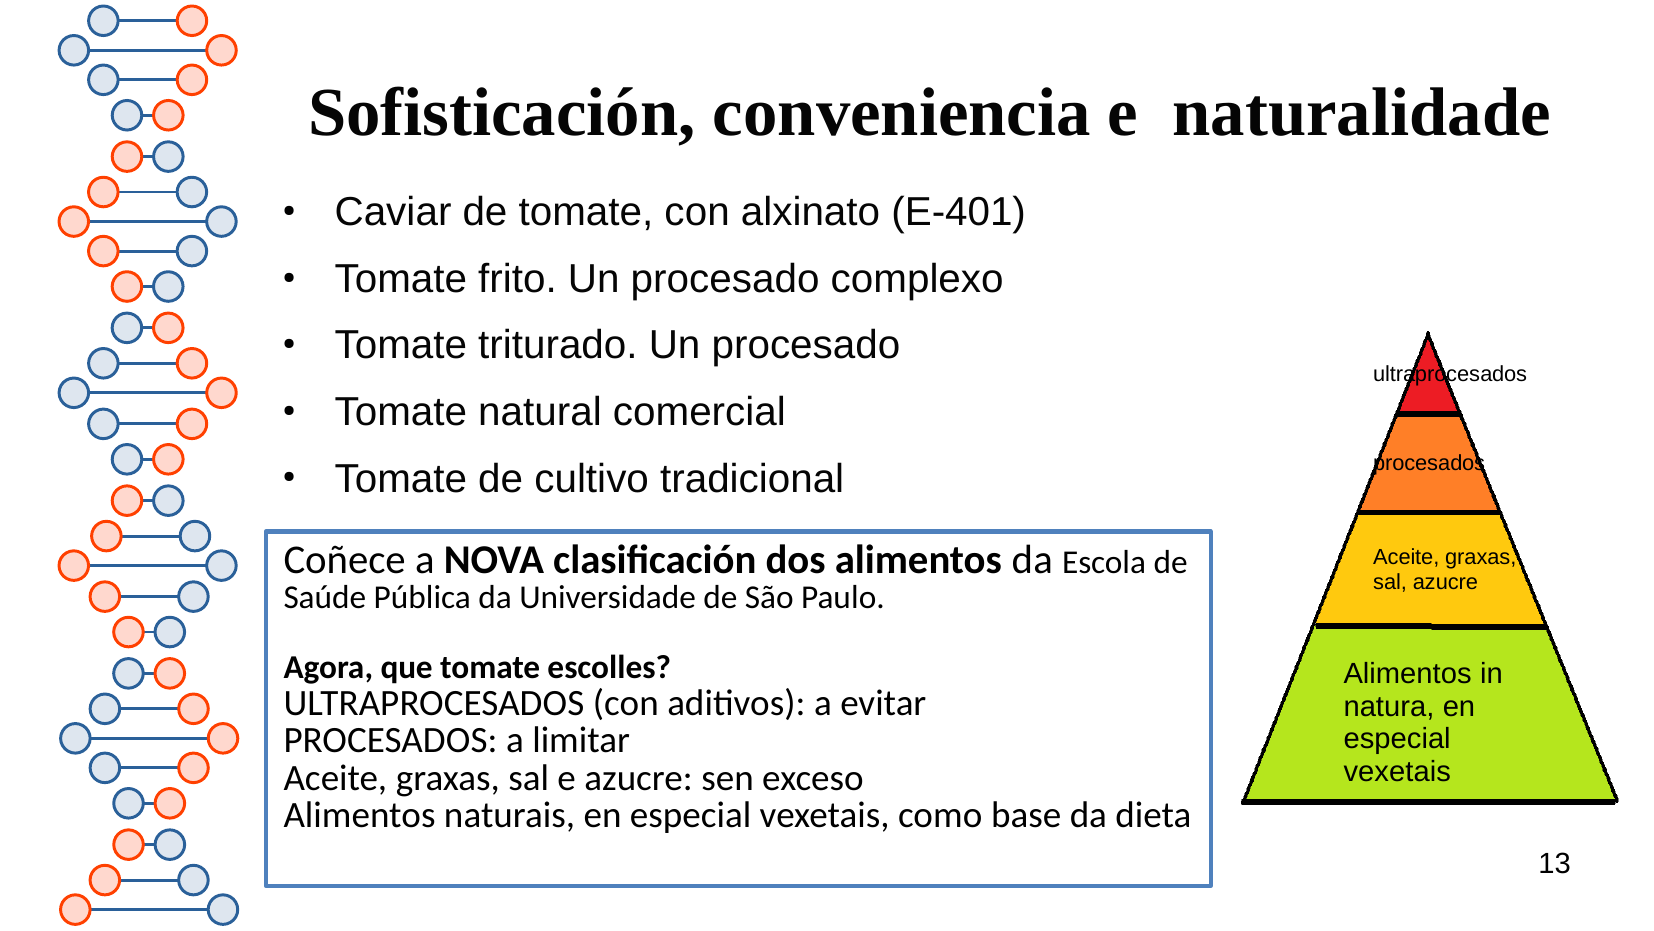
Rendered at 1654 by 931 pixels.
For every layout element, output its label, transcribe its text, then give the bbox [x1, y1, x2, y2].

title Sofisticación, conveniencia e naturalidade [265, 35, 1595, 189]
text_box Alimentos in natura, en especial vexetais [1328, 649, 1565, 796]
text_box Aceite, graxas, sal, azucre [1358, 537, 1565, 621]
title Coñece a NOVA clasificación dos alimentos da Escola de Saúde Pública da Universidade de São Paulo. Agora, que tomate escolles? ULTRAPROCESADOS (con aditivos): a evitar PROCESADOS: a limitar Aceite, graxas, sal e azucre: sen exceso Alimentos naturais, en especial vexetais, como base da dieta [265, 531, 1211, 886]
picture [1240, 324, 1625, 811]
list Caviar de tomate, con alxinato (E-401) Tomate frito. Un procesado complexo Tomate triturado. Un procesado Tomate natural comercial Tomate de cultivo tradicional [265, 188, 1329, 502]
text_box procesados [1358, 442, 1536, 483]
text_box ultraprocesados [1358, 354, 1565, 418]
